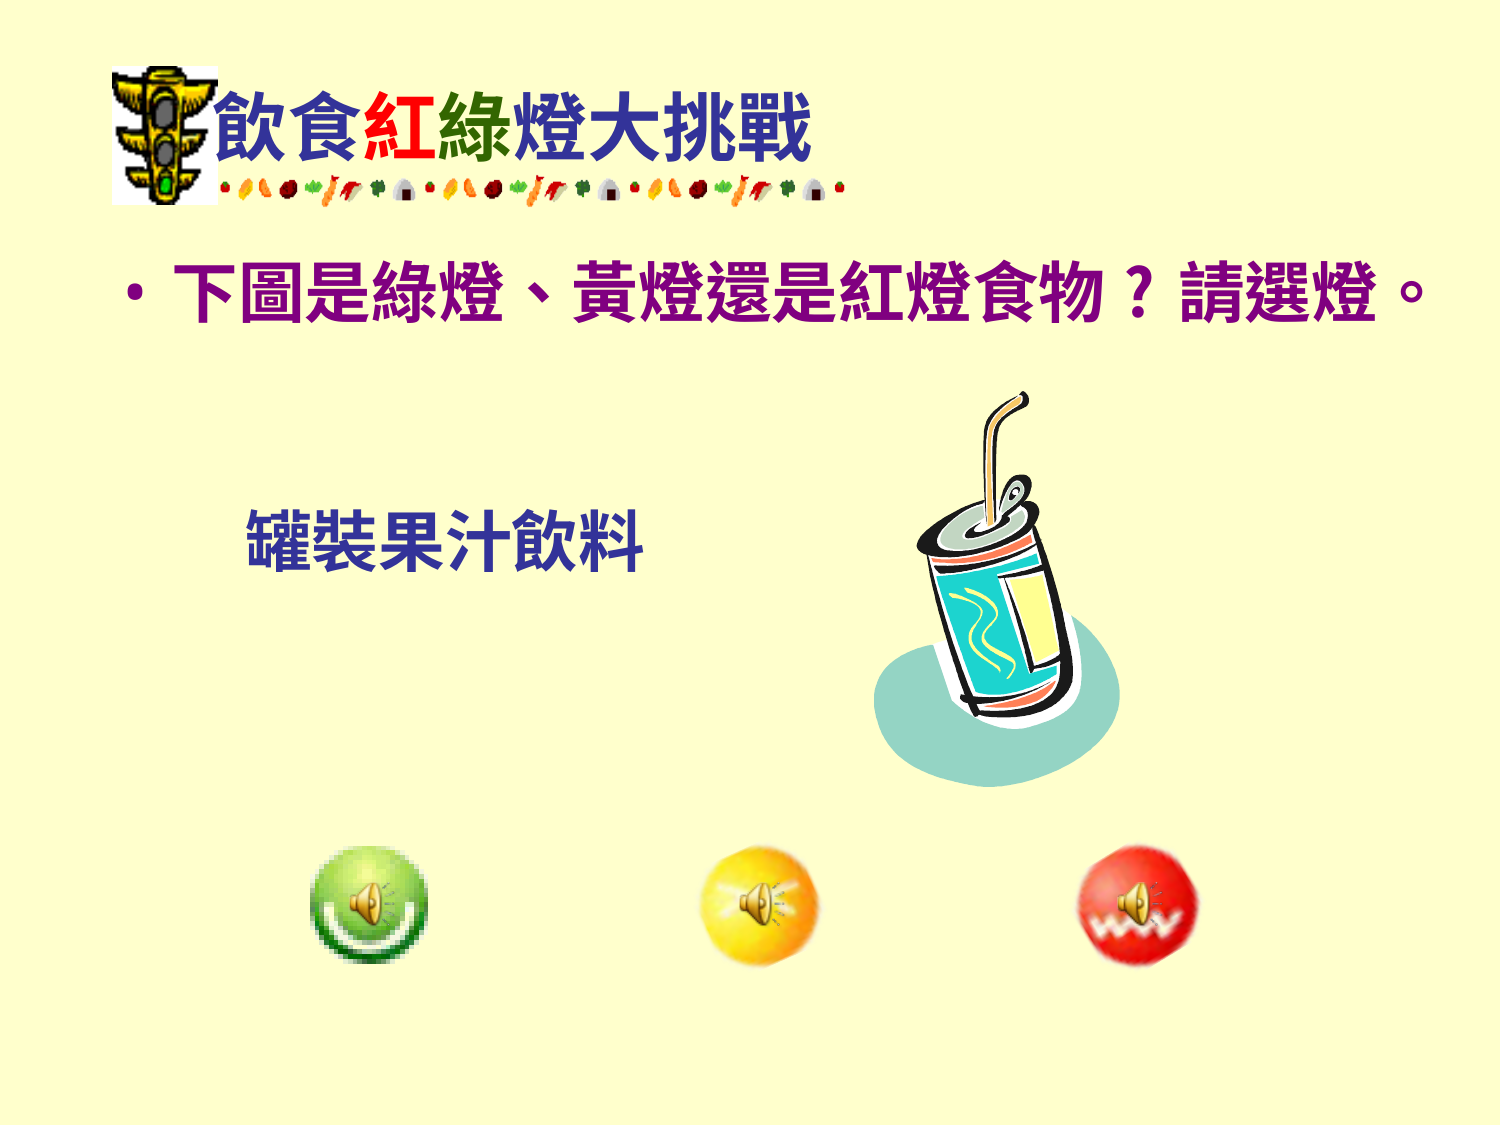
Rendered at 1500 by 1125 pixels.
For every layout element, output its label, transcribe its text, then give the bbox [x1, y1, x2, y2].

picture [868, 385, 1126, 793]
picture [301, 846, 443, 964]
list 下圖是綠燈、黃燈還是紅燈食物?請選燈。 [100, 243, 1436, 351]
picture [1048, 817, 1231, 992]
text_box 飲食紅綠燈大挑戰 [194, 78, 868, 173]
text_box 罐裝果汁飲料 [230, 492, 868, 588]
picture [112, 66, 847, 209]
picture [673, 822, 850, 988]
